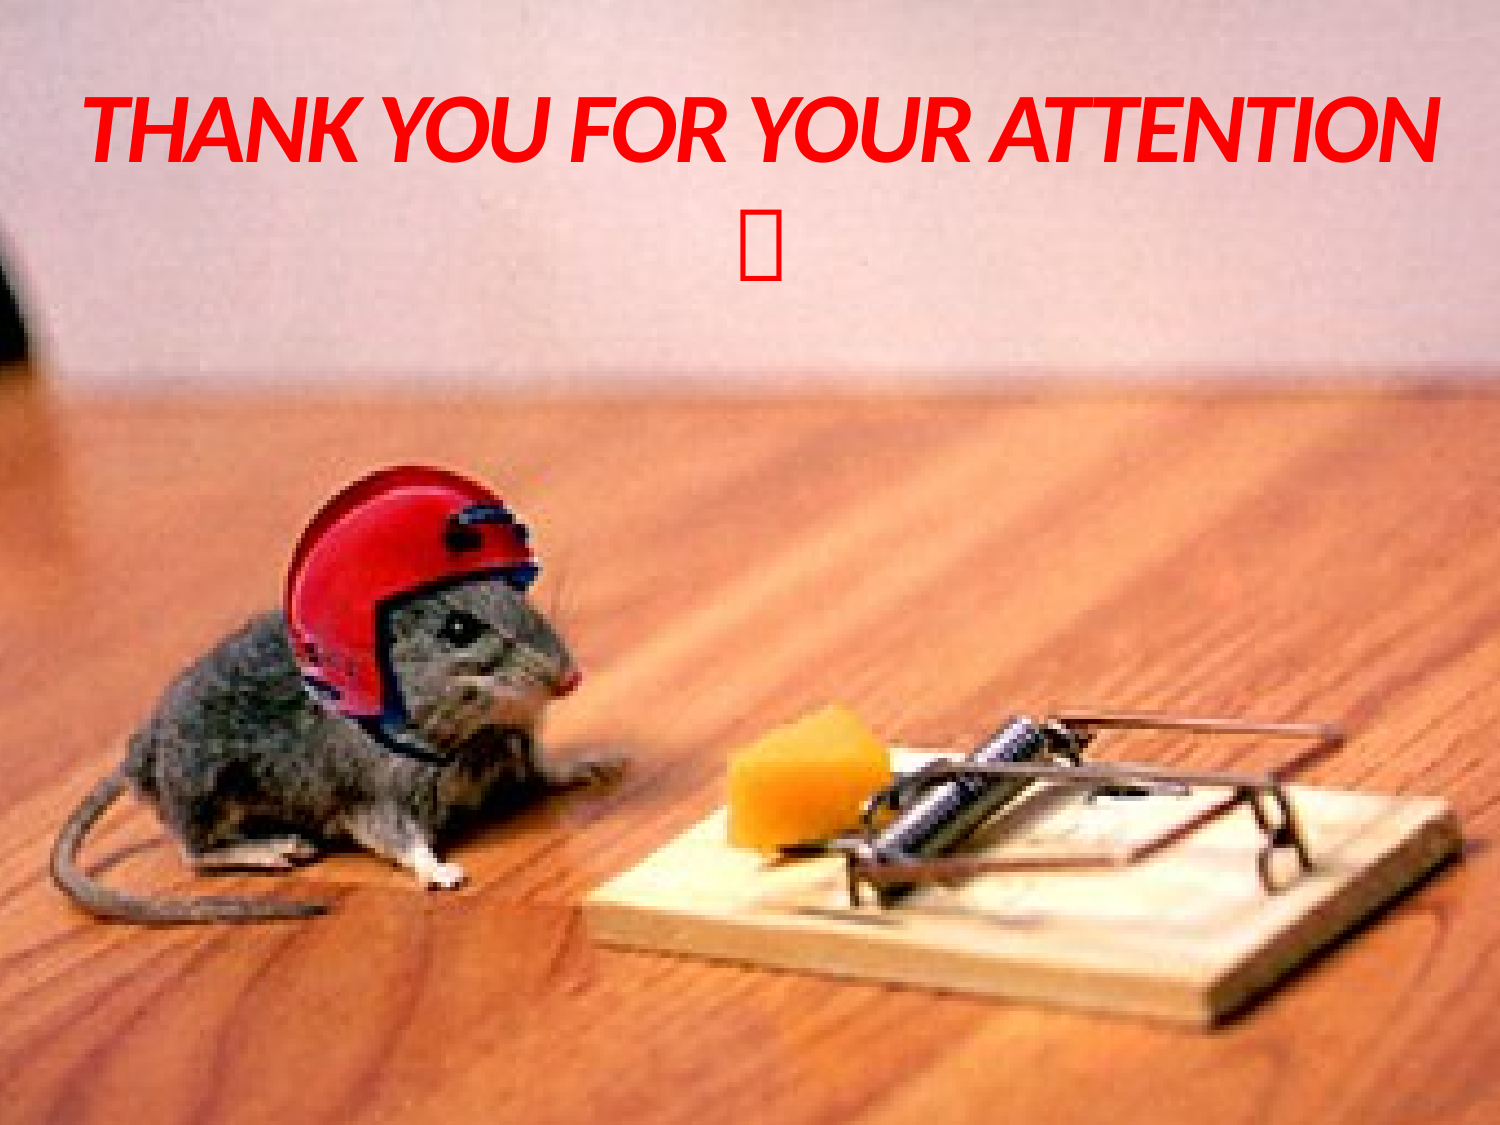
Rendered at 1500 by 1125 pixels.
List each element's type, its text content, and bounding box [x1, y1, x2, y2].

text_box THANK YOU FOR YOUR ATTENTION  [64, 54, 1459, 310]
picture [0, 0, 1500, 1125]
